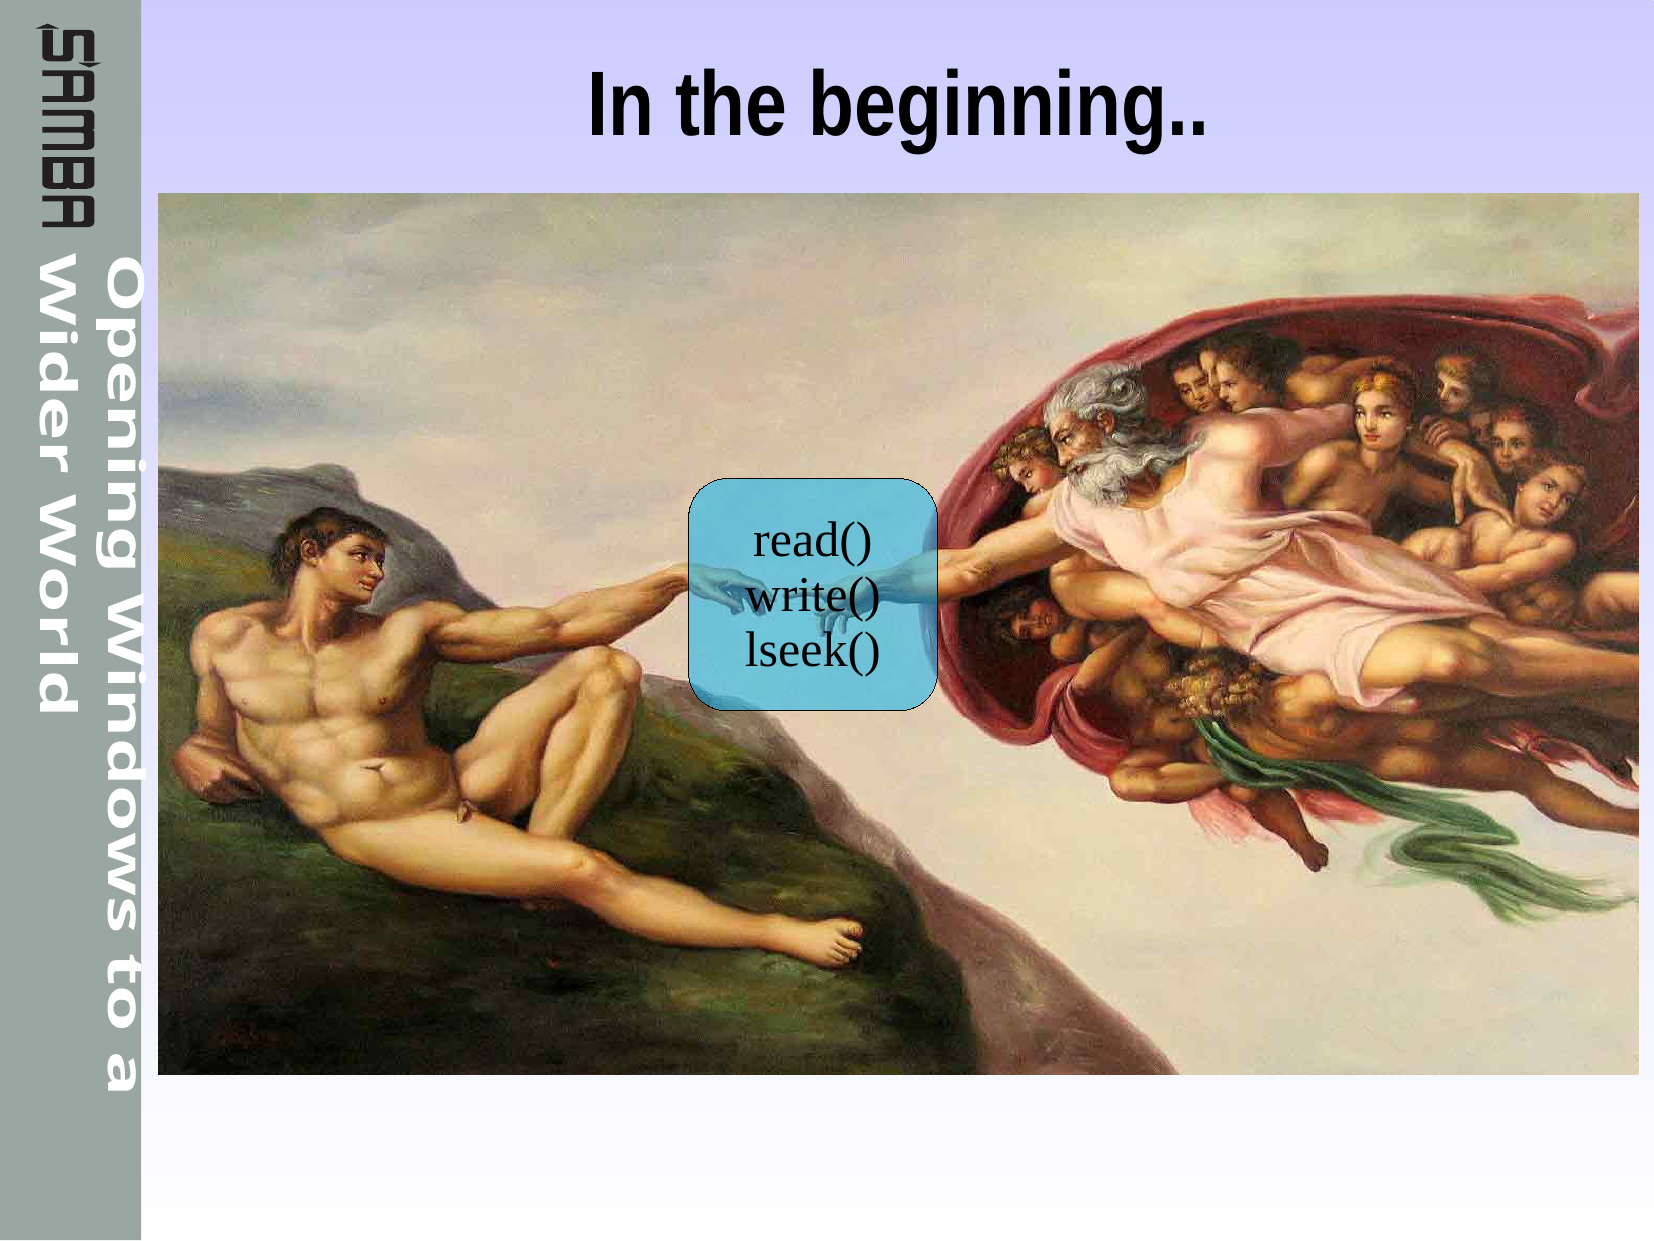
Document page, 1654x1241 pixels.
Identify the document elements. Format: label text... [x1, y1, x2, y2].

title In the beginning.. [192, 0, 1606, 206]
picture [158, 193, 1639, 1076]
text_box read() write() lseek() [688, 478, 938, 711]
